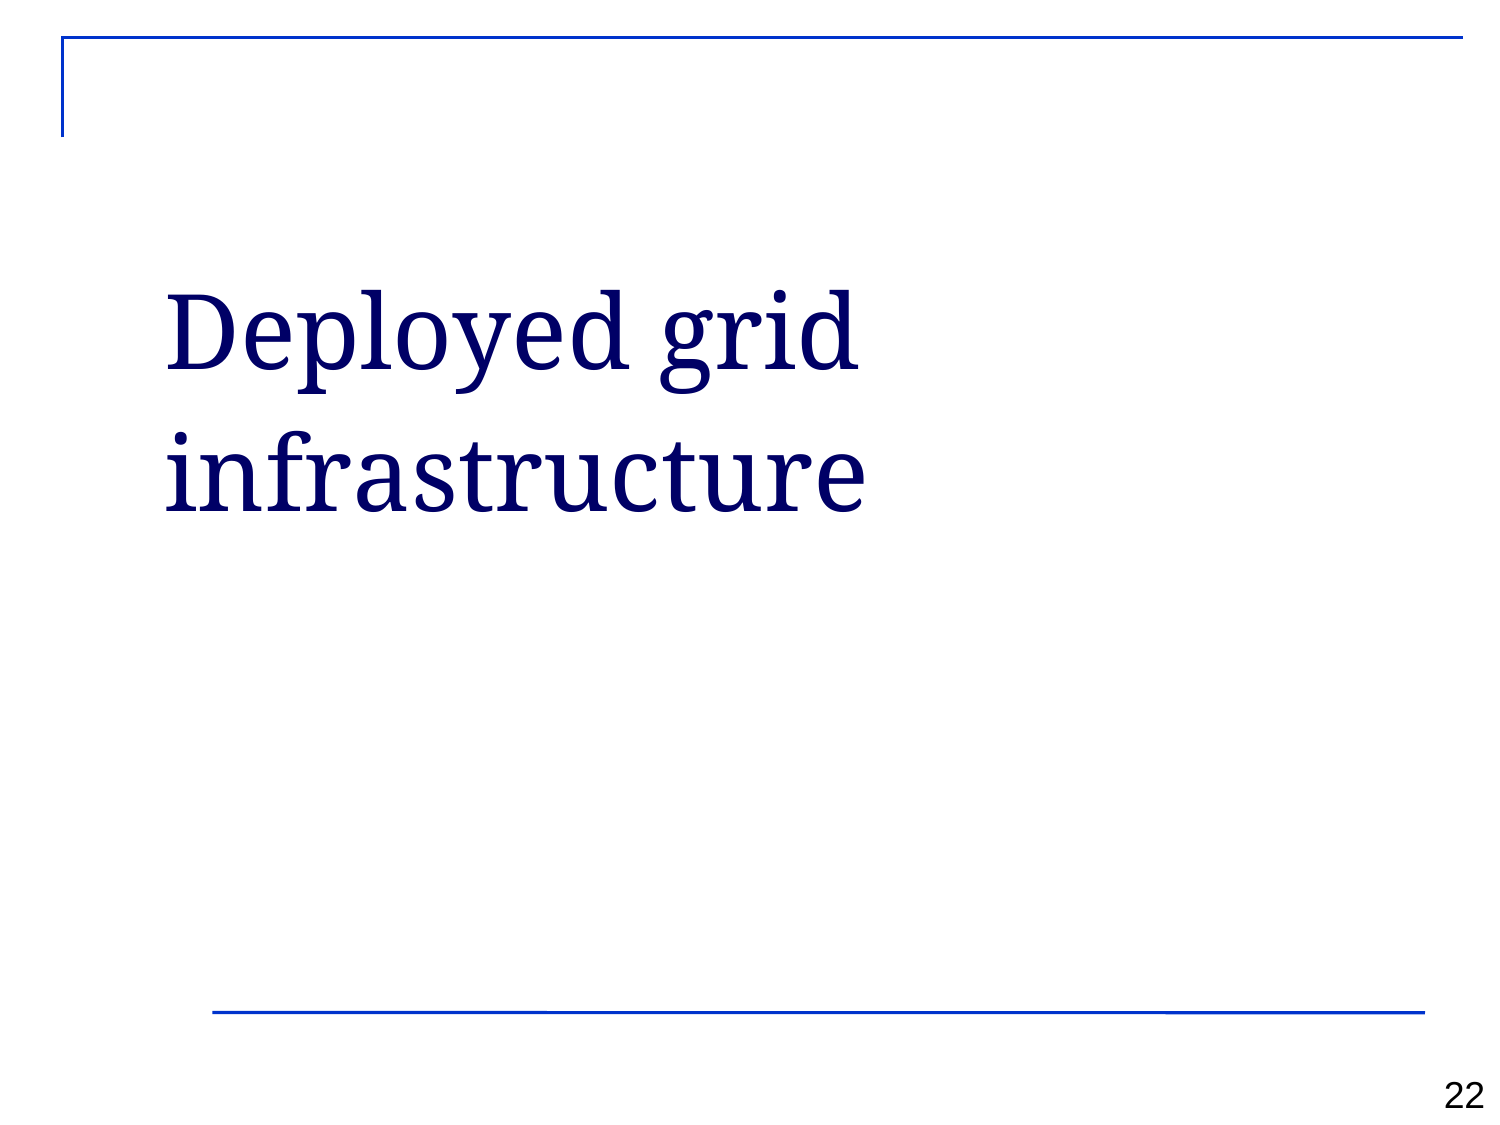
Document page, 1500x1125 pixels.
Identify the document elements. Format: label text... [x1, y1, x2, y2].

title Deployed grid infrastructure [149, 249, 1401, 538]
text_box <number> [1425, 1075, 1500, 1123]
